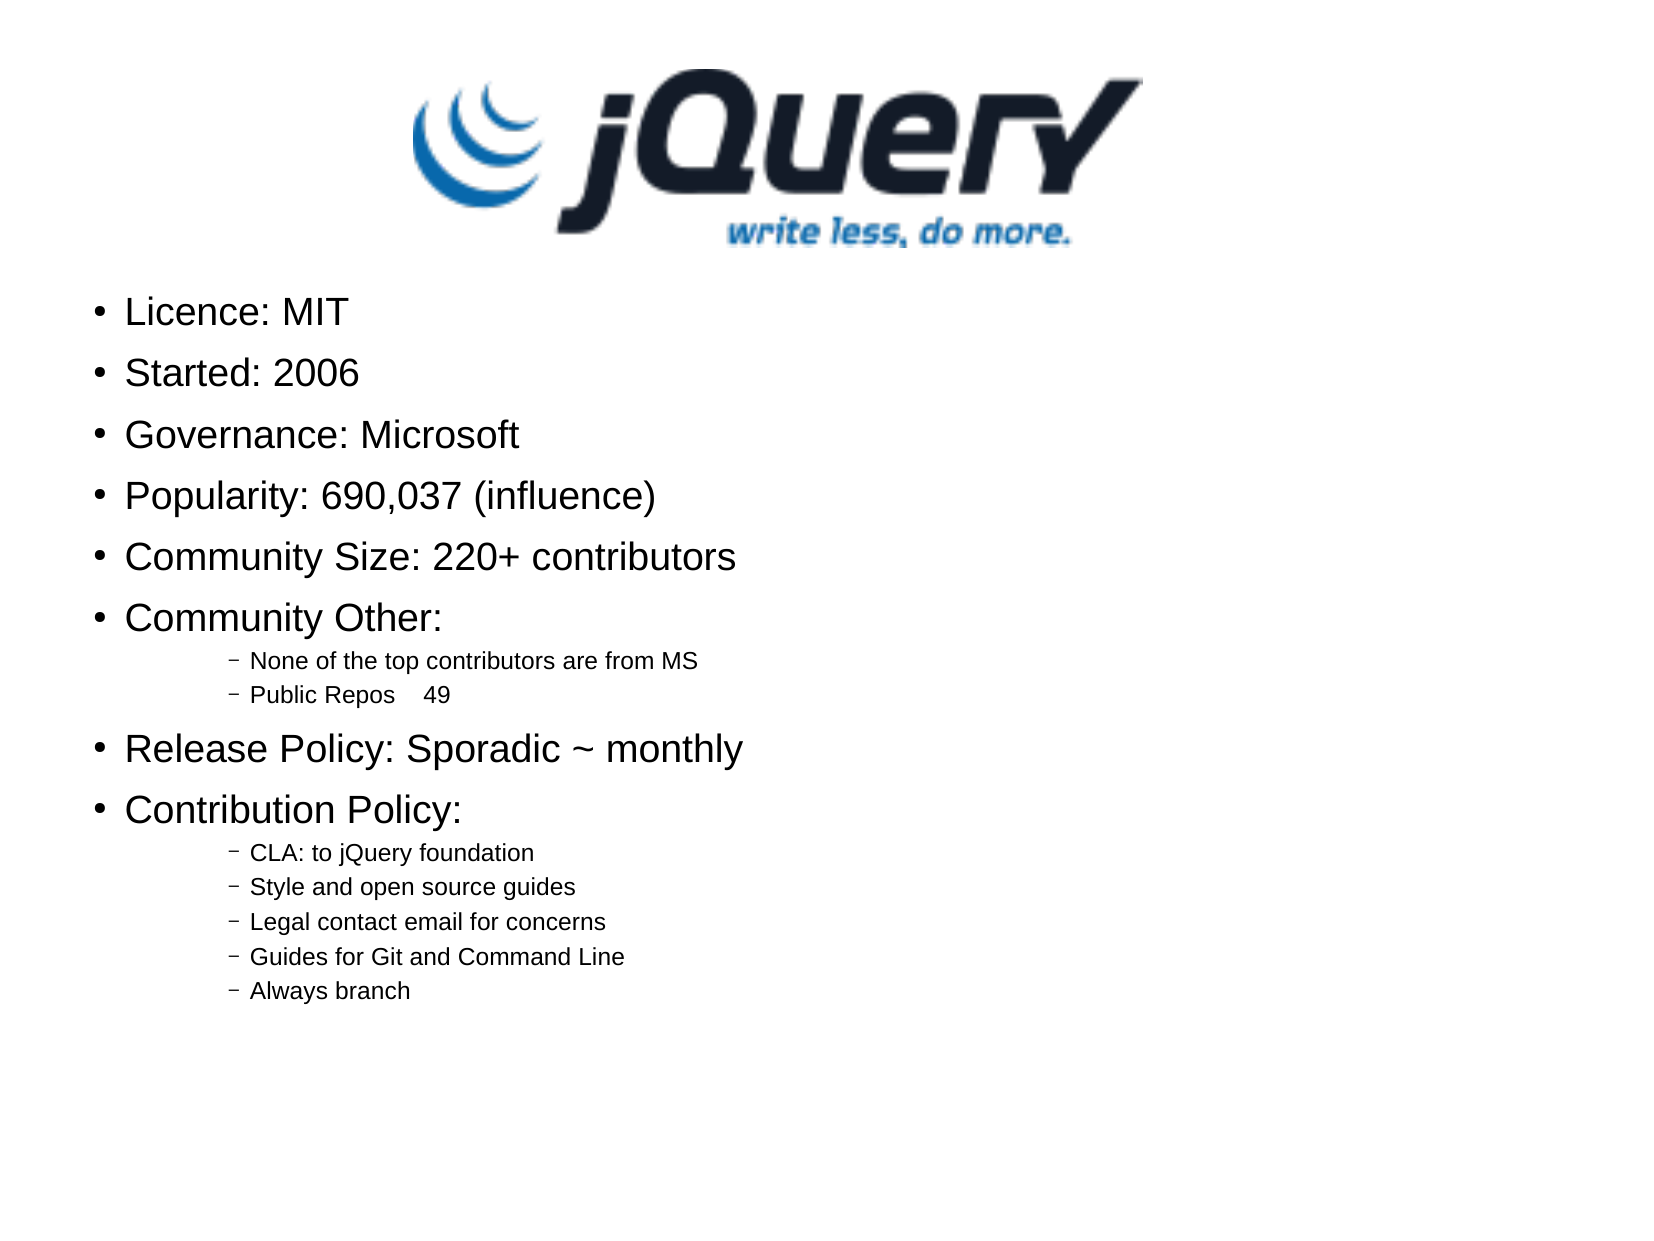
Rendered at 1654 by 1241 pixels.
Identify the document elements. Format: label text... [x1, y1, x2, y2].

list Licence: MIT Started: 2006 Governance: Microsoft Popularity: 690,037 (influence) Community Size: 220+ contributors Community Other: None of the top contributors are from MS Public Repos 49 Release Policy: Sporadic ~ monthly Contribution Policy: CLA: to jQuery foundation Style and open source guides Legal contact email for concerns Guides for Git and Command Line Always branch [82, 290, 1571, 1010]
picture [413, 69, 1143, 249]
